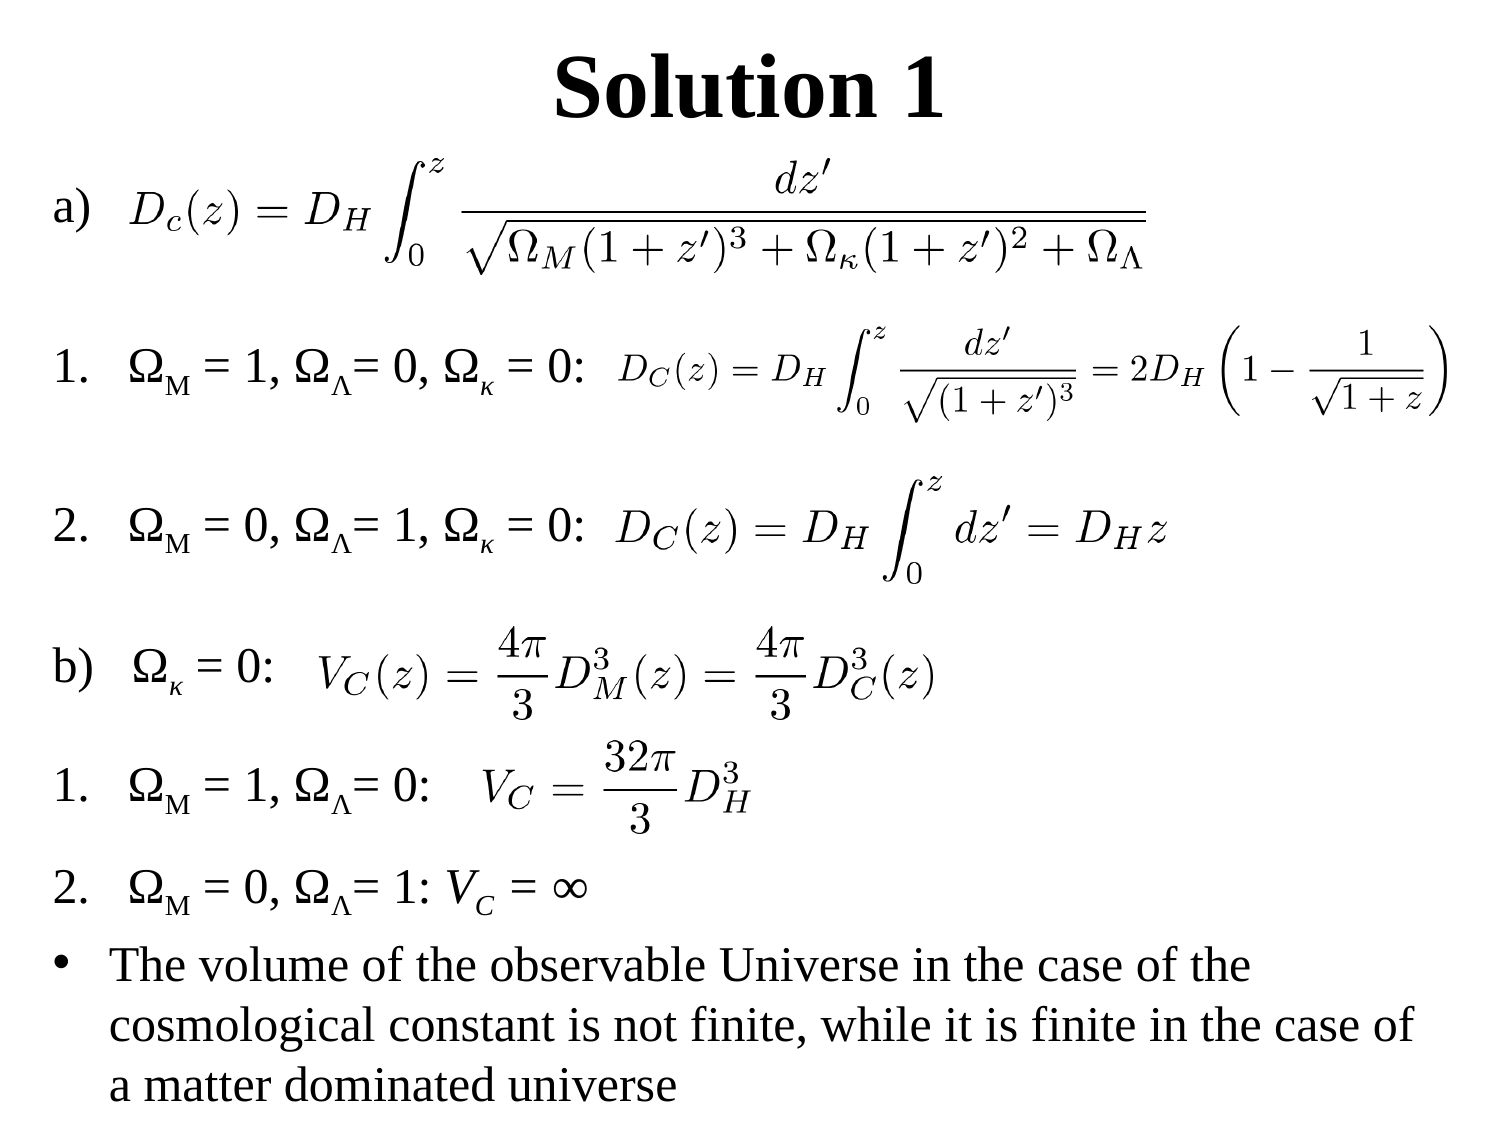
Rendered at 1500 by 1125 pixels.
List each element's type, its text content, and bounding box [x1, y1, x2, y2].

list a) ΩM = 1, ΩΛ= 0, Ωκ = 0: ΩM = 0, ΩΛ= 1, Ωκ = 0: b) Ωκ = 0: 1. ΩM = 1, ΩΛ= 0: 2. ΩM = 0, ΩΛ= 1: VC = ∞ The volume of the observable Universe in the case of the cosmological constant is not finite, while it is finite in the case of a matter dominated universe [37, 165, 1463, 1119]
picture [129, 157, 1146, 275]
picture [618, 325, 1447, 423]
picture [482, 740, 751, 834]
title Solution 1 [75, 9, 1425, 153]
picture [318, 626, 933, 721]
picture [615, 476, 1167, 584]
